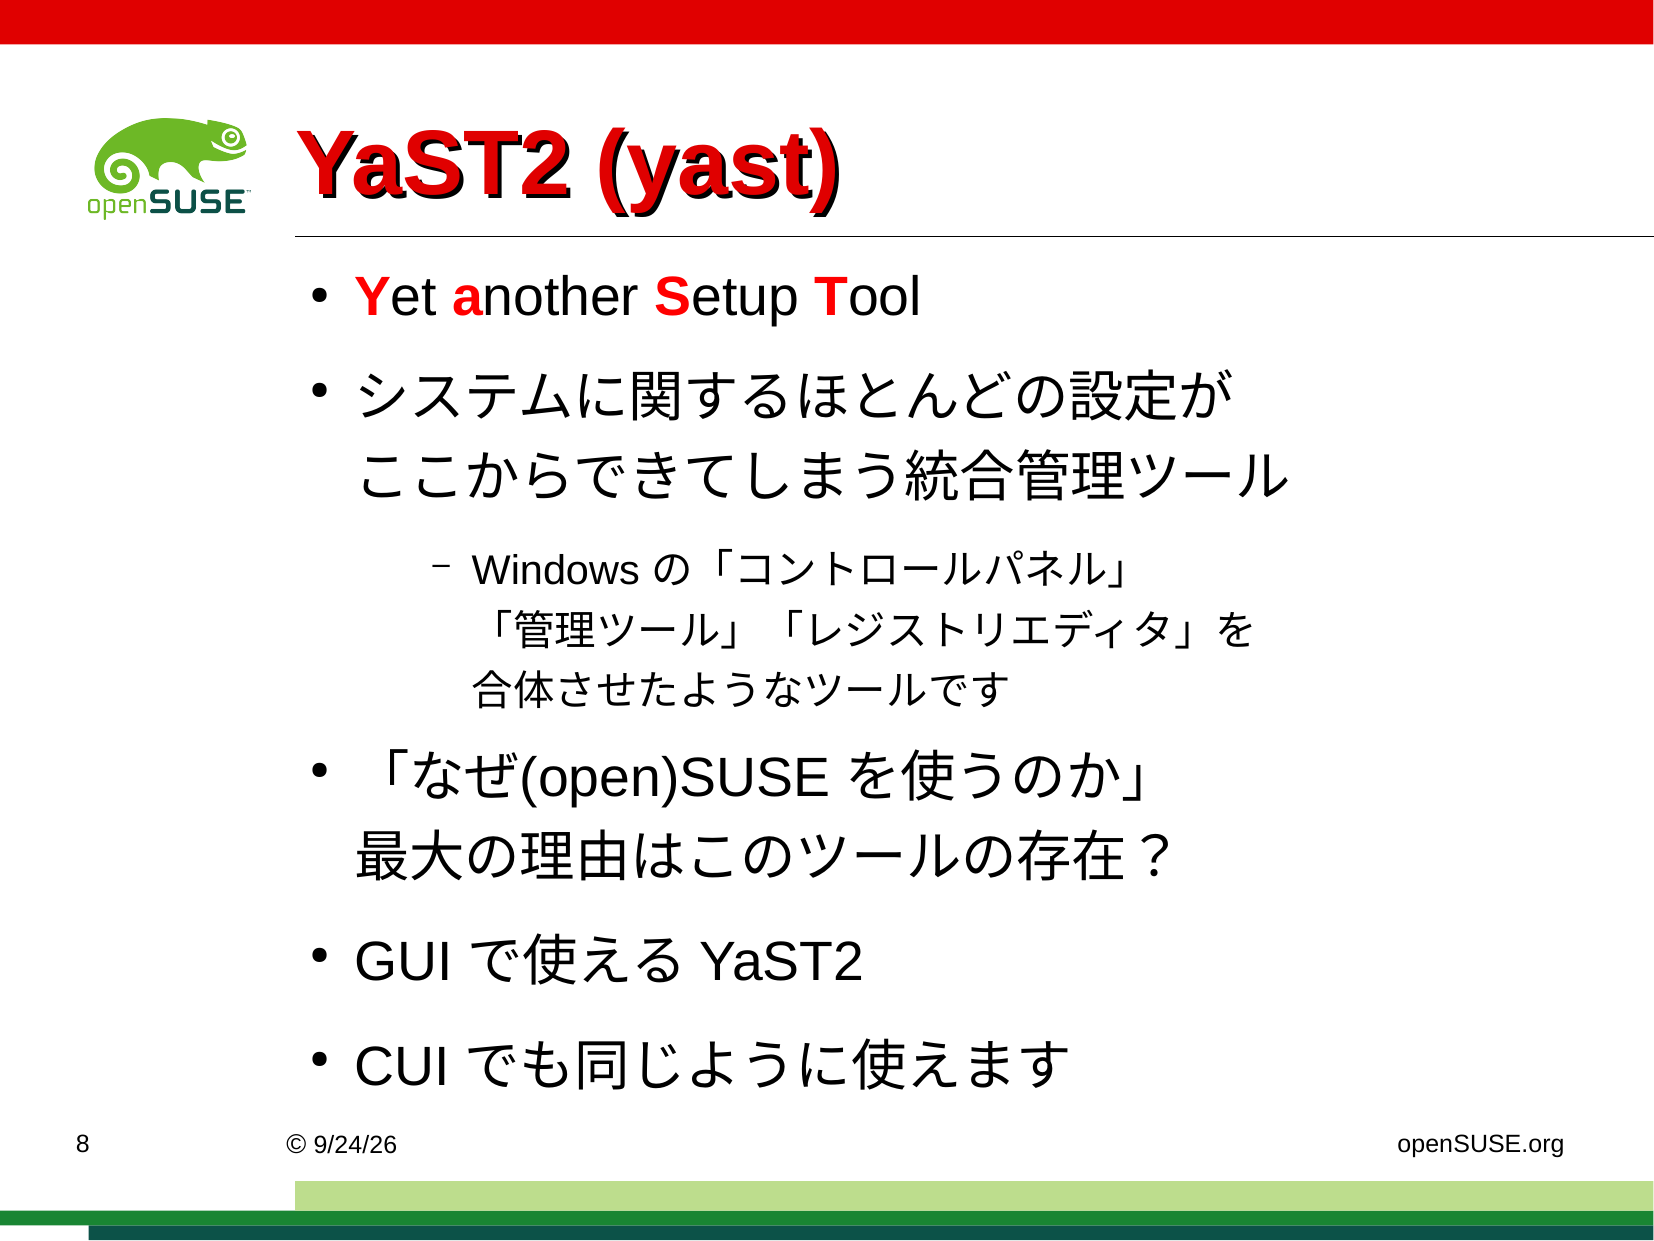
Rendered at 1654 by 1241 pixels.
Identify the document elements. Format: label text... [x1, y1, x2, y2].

title YaST2 (yast) [295, 113, 1571, 212]
text_box <番号> [77, 1122, 189, 1164]
text_box openSUSE.org [1373, 1122, 1580, 1164]
list Yet another Setup Tool システムに関するほとんどの設定が ここからできてしまう統合管理ツール Windows の「コントロールパネル」 「管理ツール」「レジストリエディタ」を 合体させたようなツールです 「なぜ(open)SUSE を使うのか」 最大の理由はこのツールの存在？ GUI で使える YaST2 CUI でも同じように使えます [295, 265, 1565, 1109]
text_box © 2/19/09 Satoru Matsumoto [271, 1122, 661, 1166]
text_box [0, 1181, 1654, 1241]
text_box [0, 0, 1654, 45]
picture [88, 118, 251, 220]
